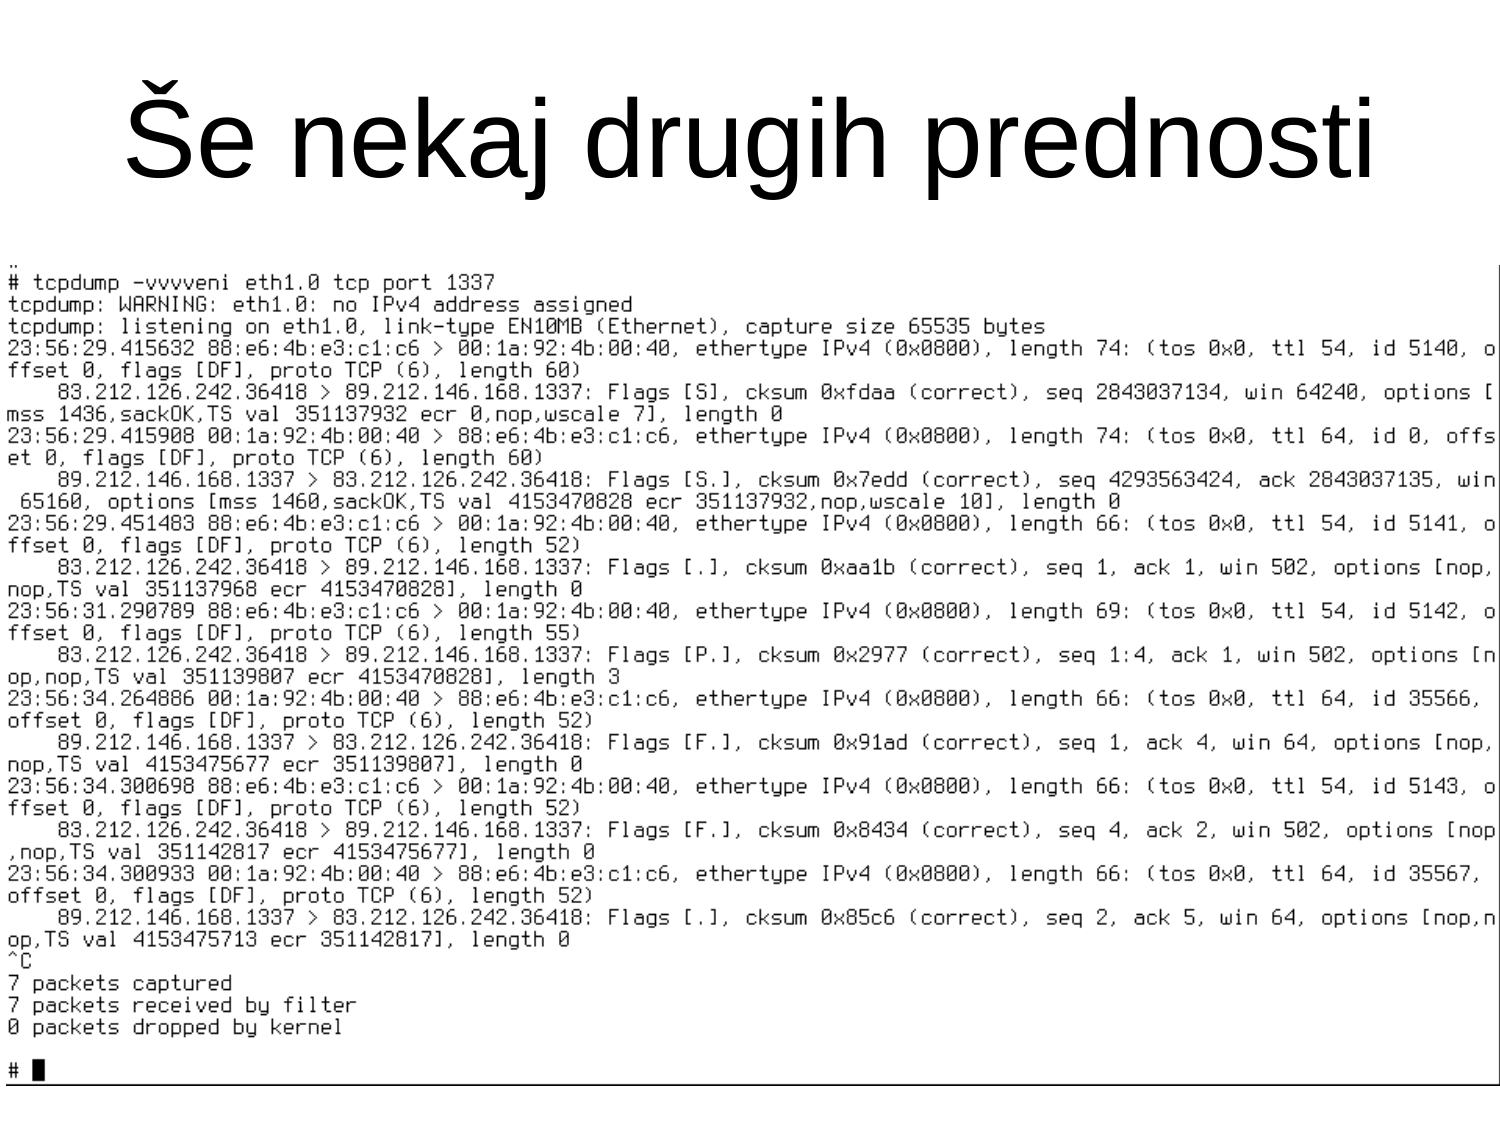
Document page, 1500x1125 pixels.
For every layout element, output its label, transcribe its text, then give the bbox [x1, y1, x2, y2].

title Še nekaj drugih prednosti [75, 44, 1425, 233]
picture [6, 265, 1500, 1087]
